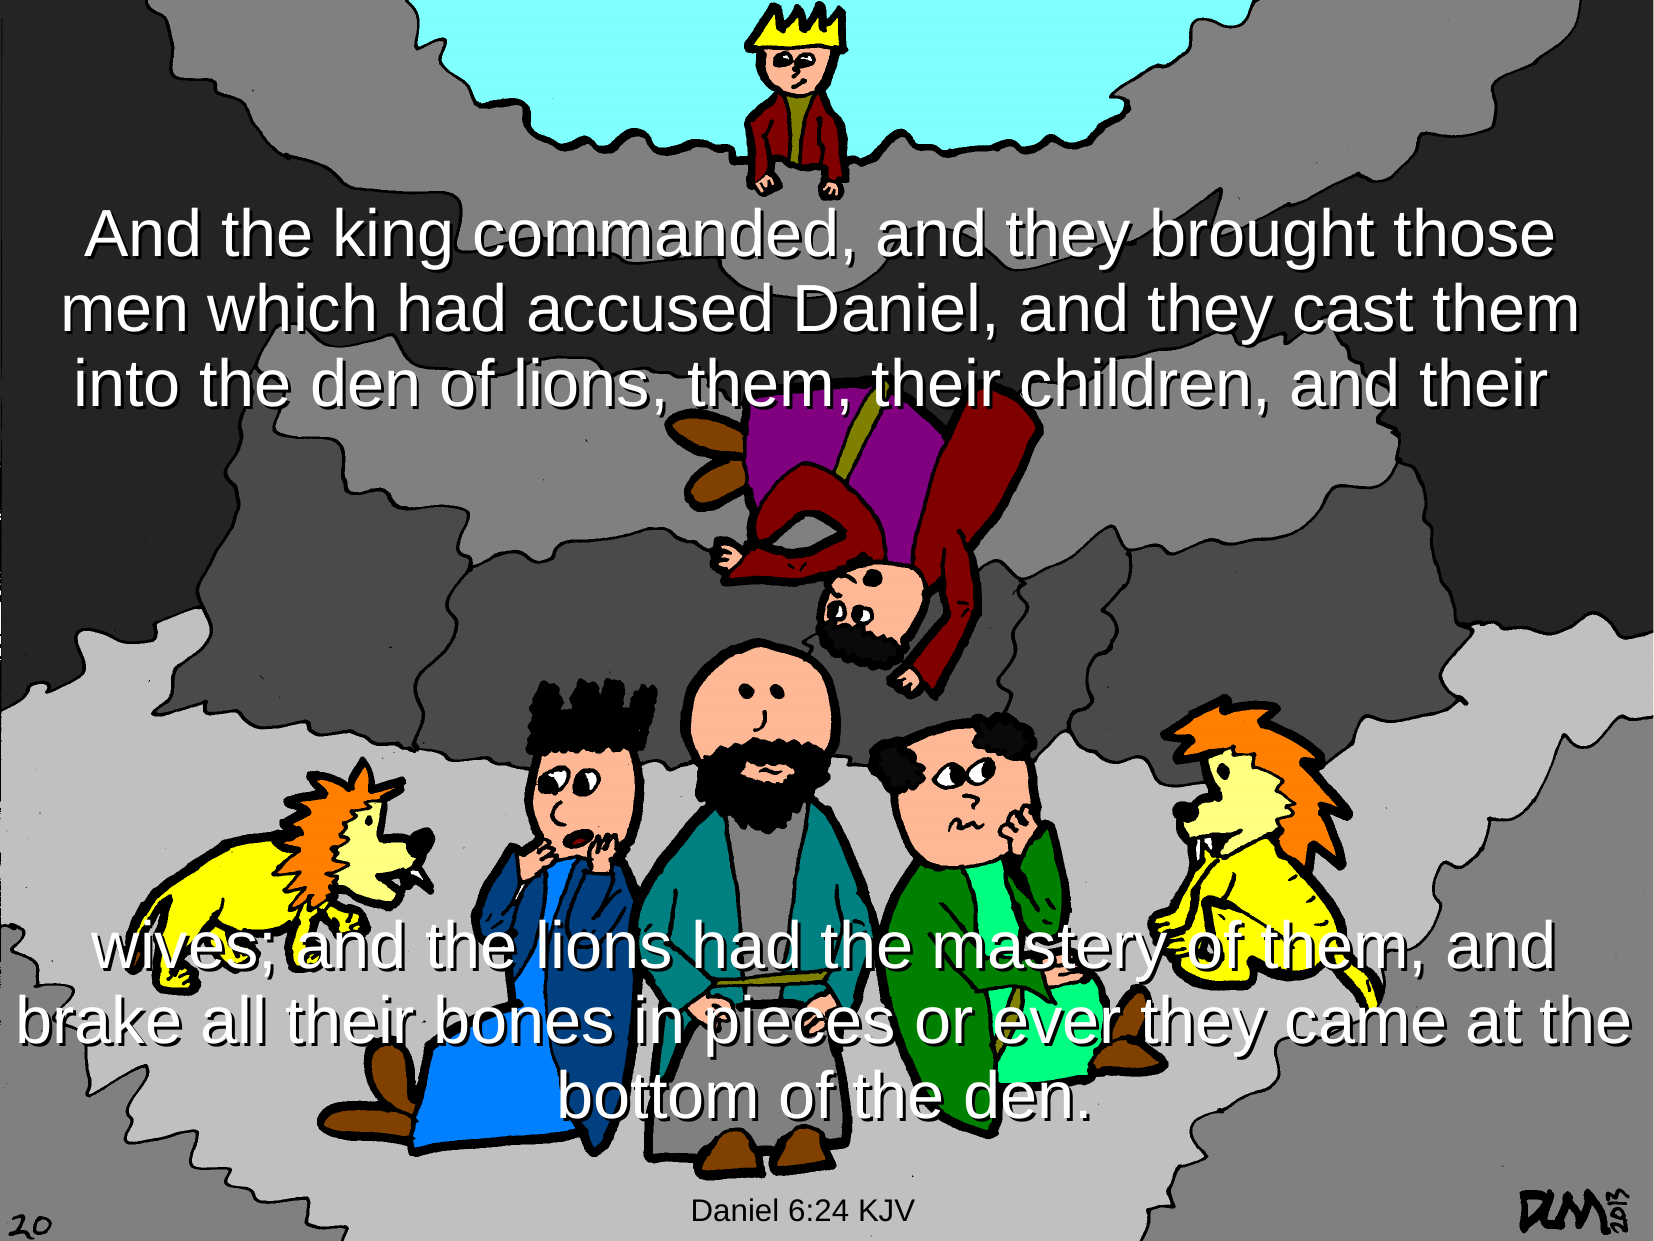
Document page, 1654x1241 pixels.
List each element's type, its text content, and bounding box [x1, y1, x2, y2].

text_box Daniel 6:24 KJV [644, 1185, 962, 1236]
text_box wives; and the lions had the mastery of them, and brake all their bones in pieces or ever they came at the bottom of the den. [0, 900, 1651, 1141]
text_box And the king commanded, and they brought those men which had accused Daniel, and they cast them into the den of lions, them, their children, and their [7, 188, 1636, 429]
picture [0, 0, 1654, 1241]
